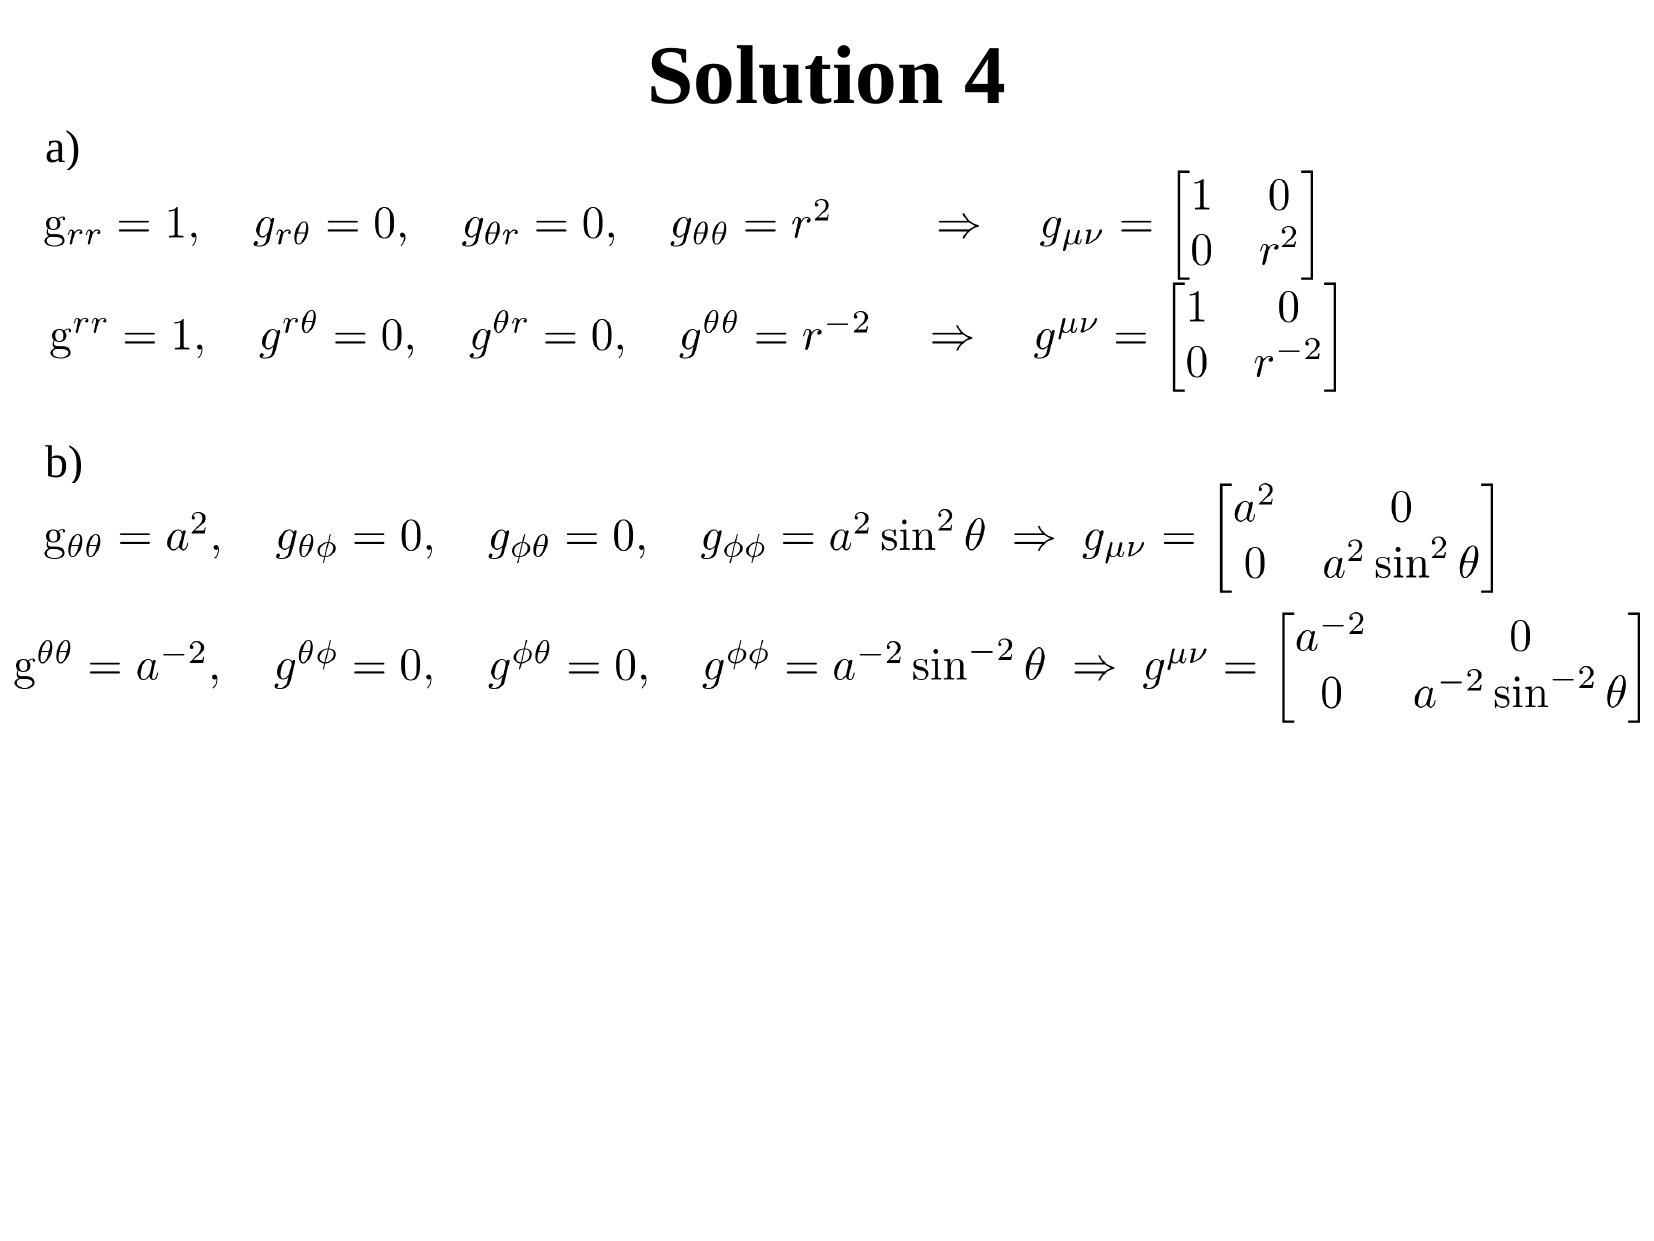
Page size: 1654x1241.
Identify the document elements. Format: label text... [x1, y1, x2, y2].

list [45, 116, 1606, 487]
picture [50, 282, 1336, 392]
picture [44, 483, 1493, 593]
picture [14, 612, 1640, 723]
title Solution 4 [82, 25, 1571, 115]
picture [44, 170, 1313, 280]
